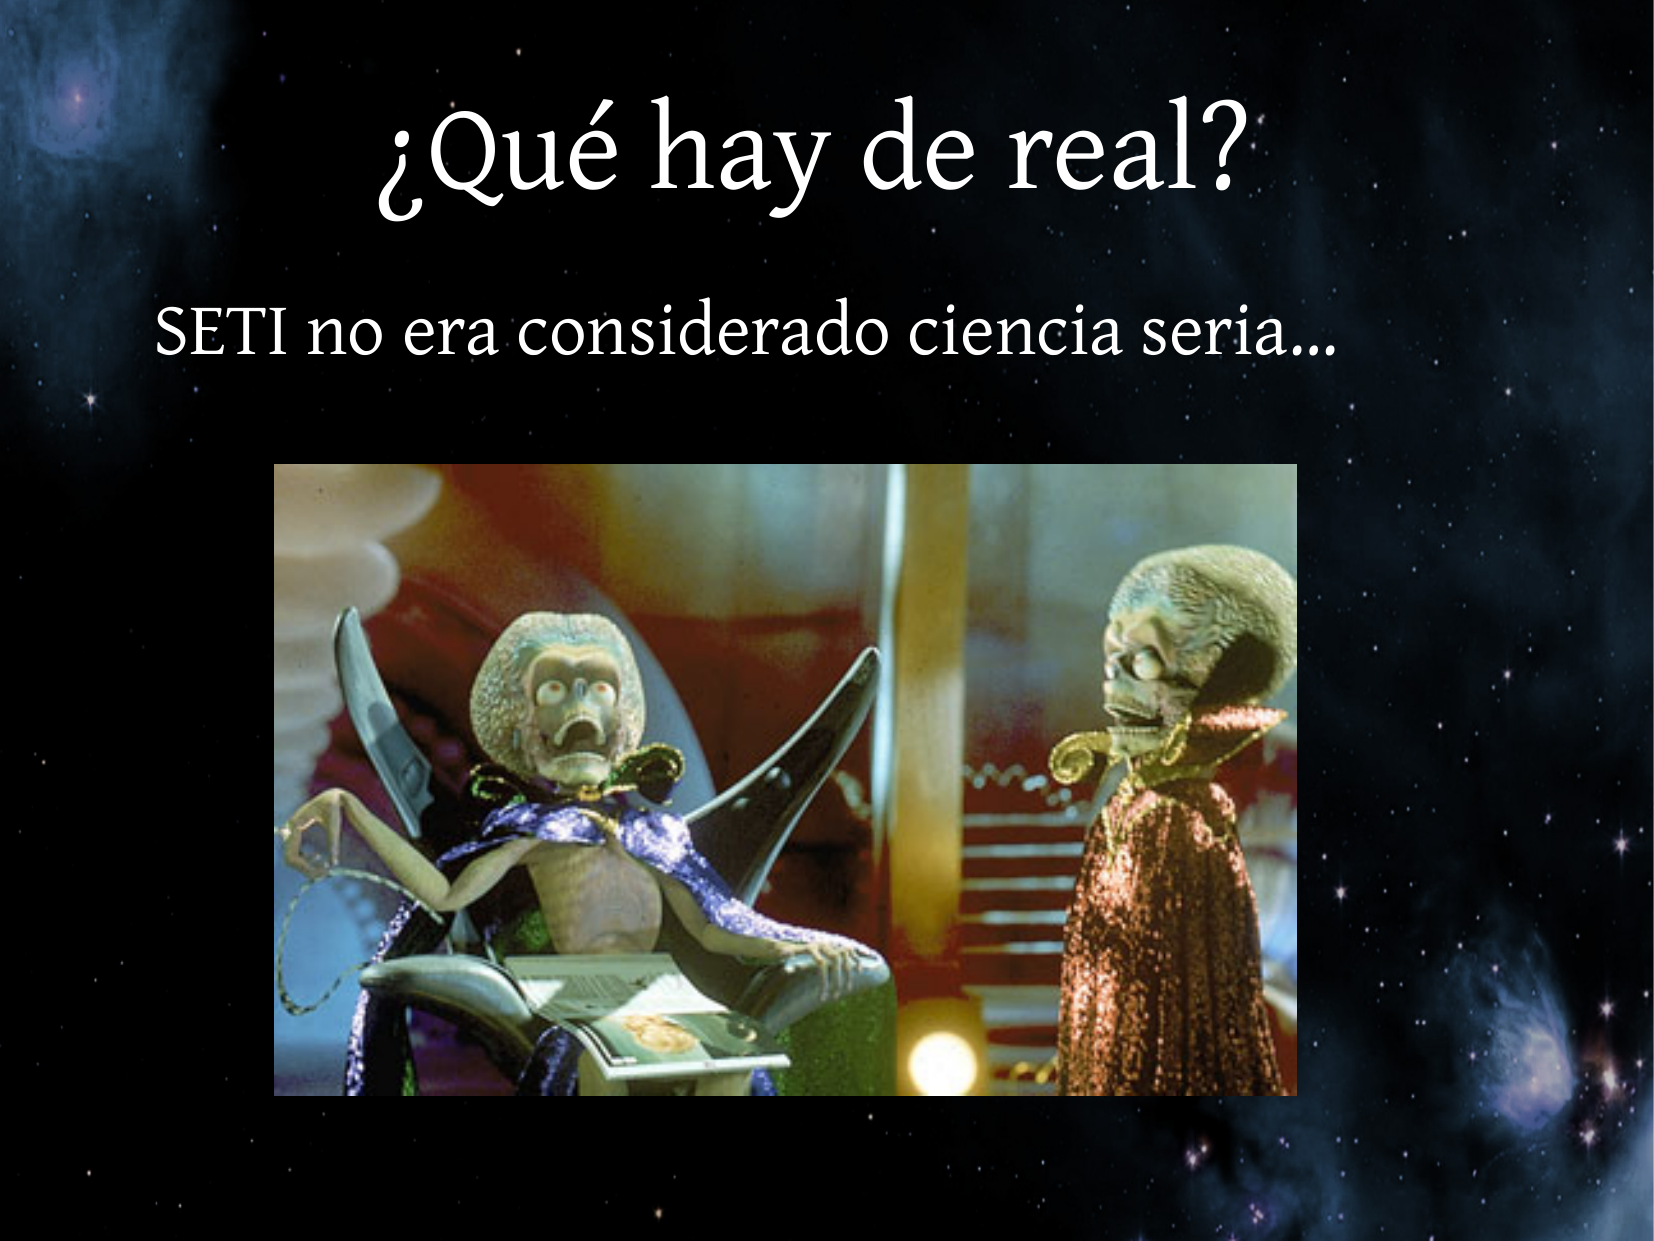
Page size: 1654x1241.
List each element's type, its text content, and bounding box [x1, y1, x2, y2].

title ¿Qué hay de real? [82, 49, 1571, 257]
picture [0, 0, 1654, 1241]
list SETI no era considerado ciencia seria… [82, 290, 1571, 1010]
